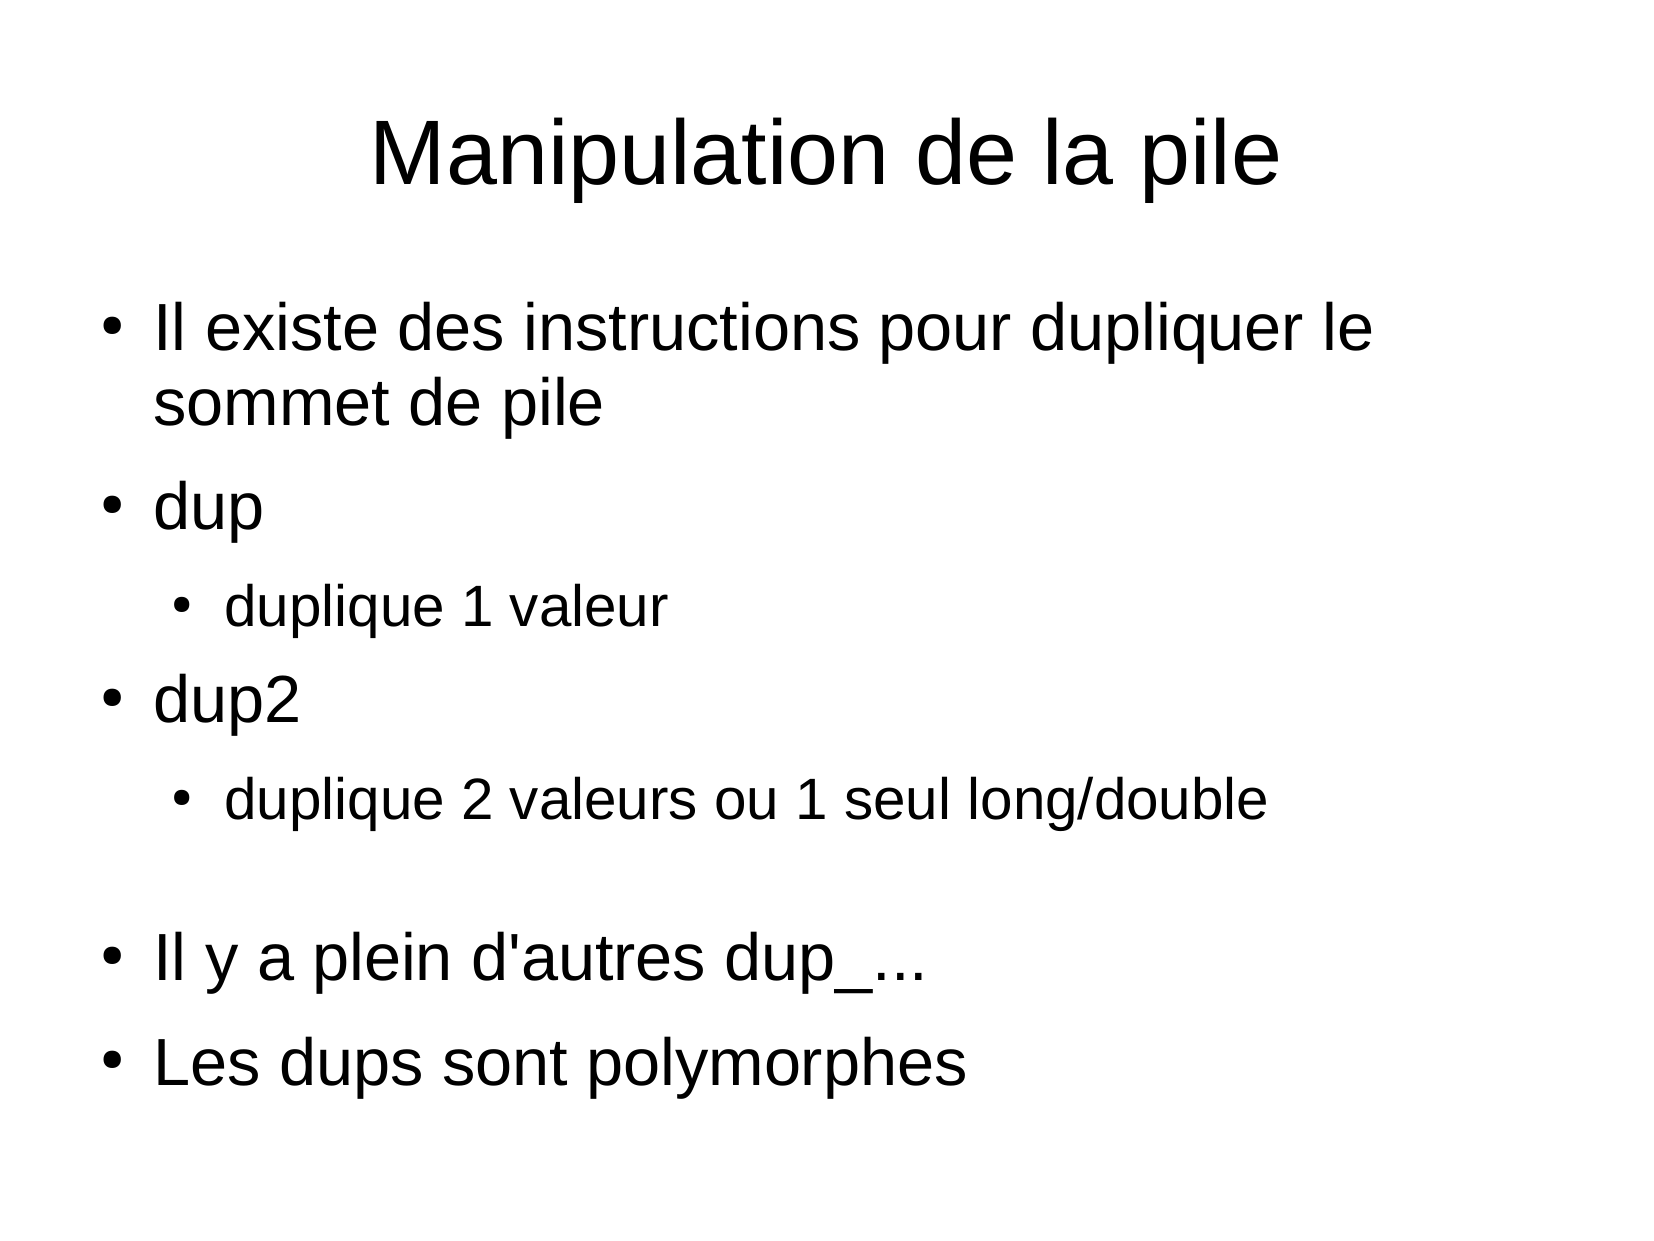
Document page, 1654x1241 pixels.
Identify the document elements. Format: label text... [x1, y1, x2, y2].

list Il existe des instructions pour dupliquer le sommet de pile dup duplique 1 valeur dup2 duplique 2 valeurs ou 1 seul long/double Il y a plein d'autres dup_... Les dups sont polymorphes [82, 290, 1571, 1100]
title Manipulation de la pile [82, 56, 1571, 250]
